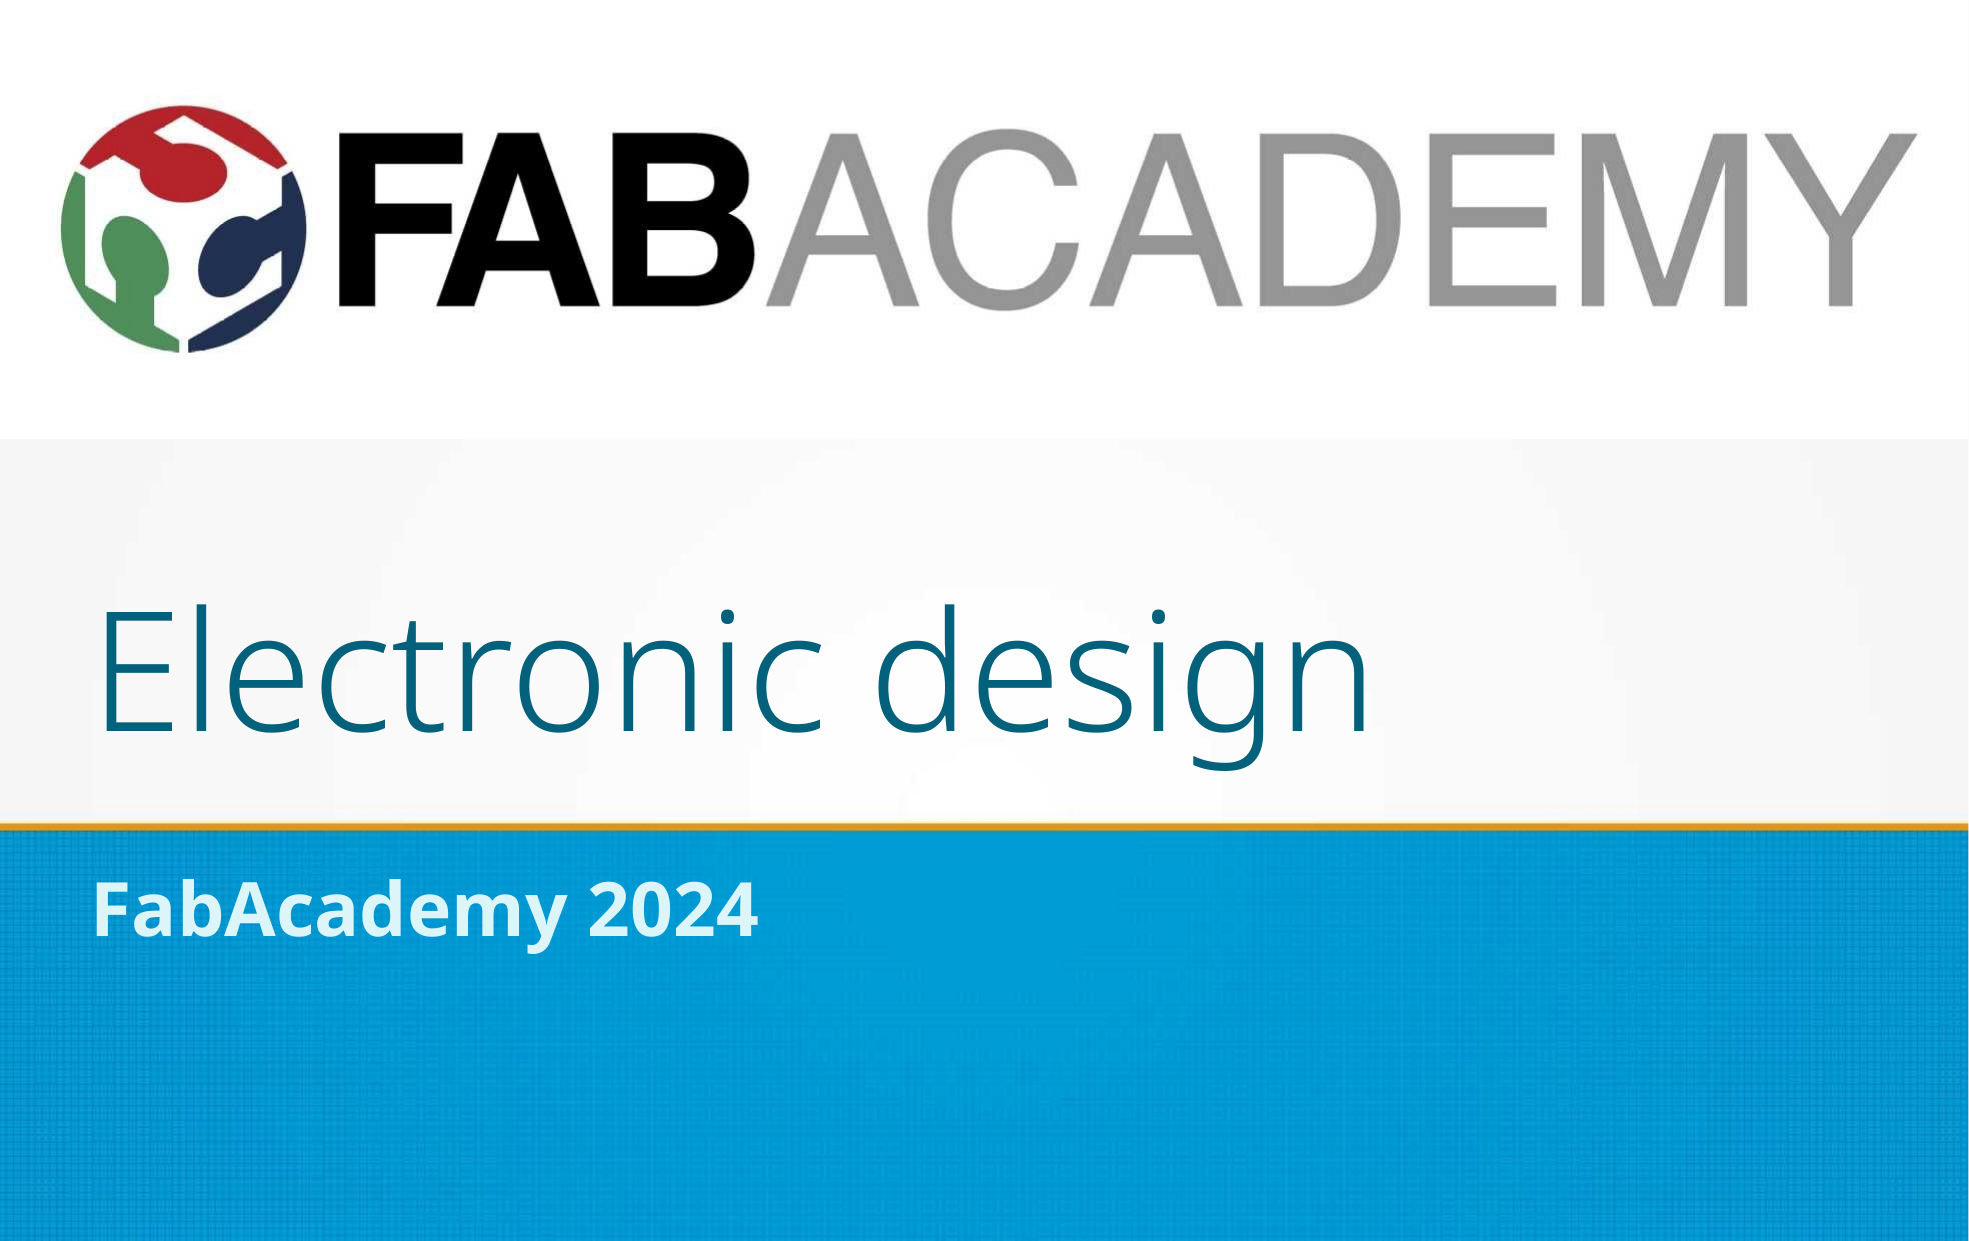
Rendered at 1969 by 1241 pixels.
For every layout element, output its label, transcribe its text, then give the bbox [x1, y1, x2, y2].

subtitle FabAcademy 2024 [90, 855, 1861, 1111]
picture [0, 0, 1969, 833]
title Electronic design [90, 439, 1862, 781]
